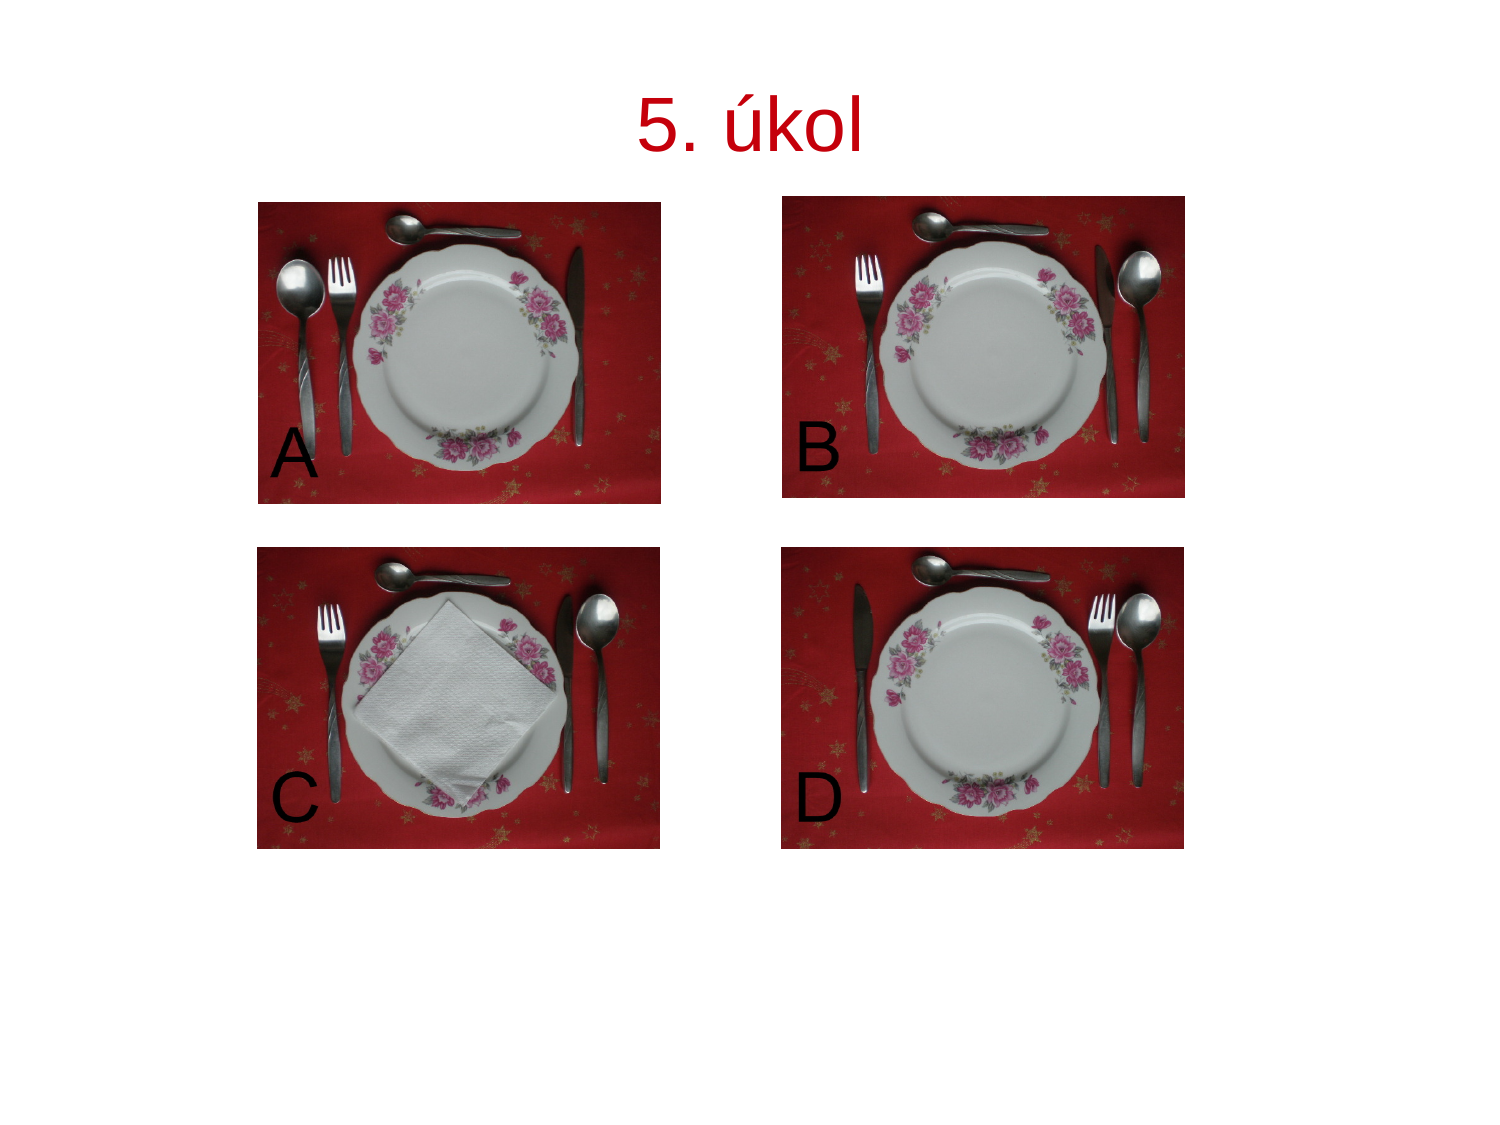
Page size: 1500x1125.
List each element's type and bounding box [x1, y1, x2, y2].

text_box [174, 45, 1325, 988]
